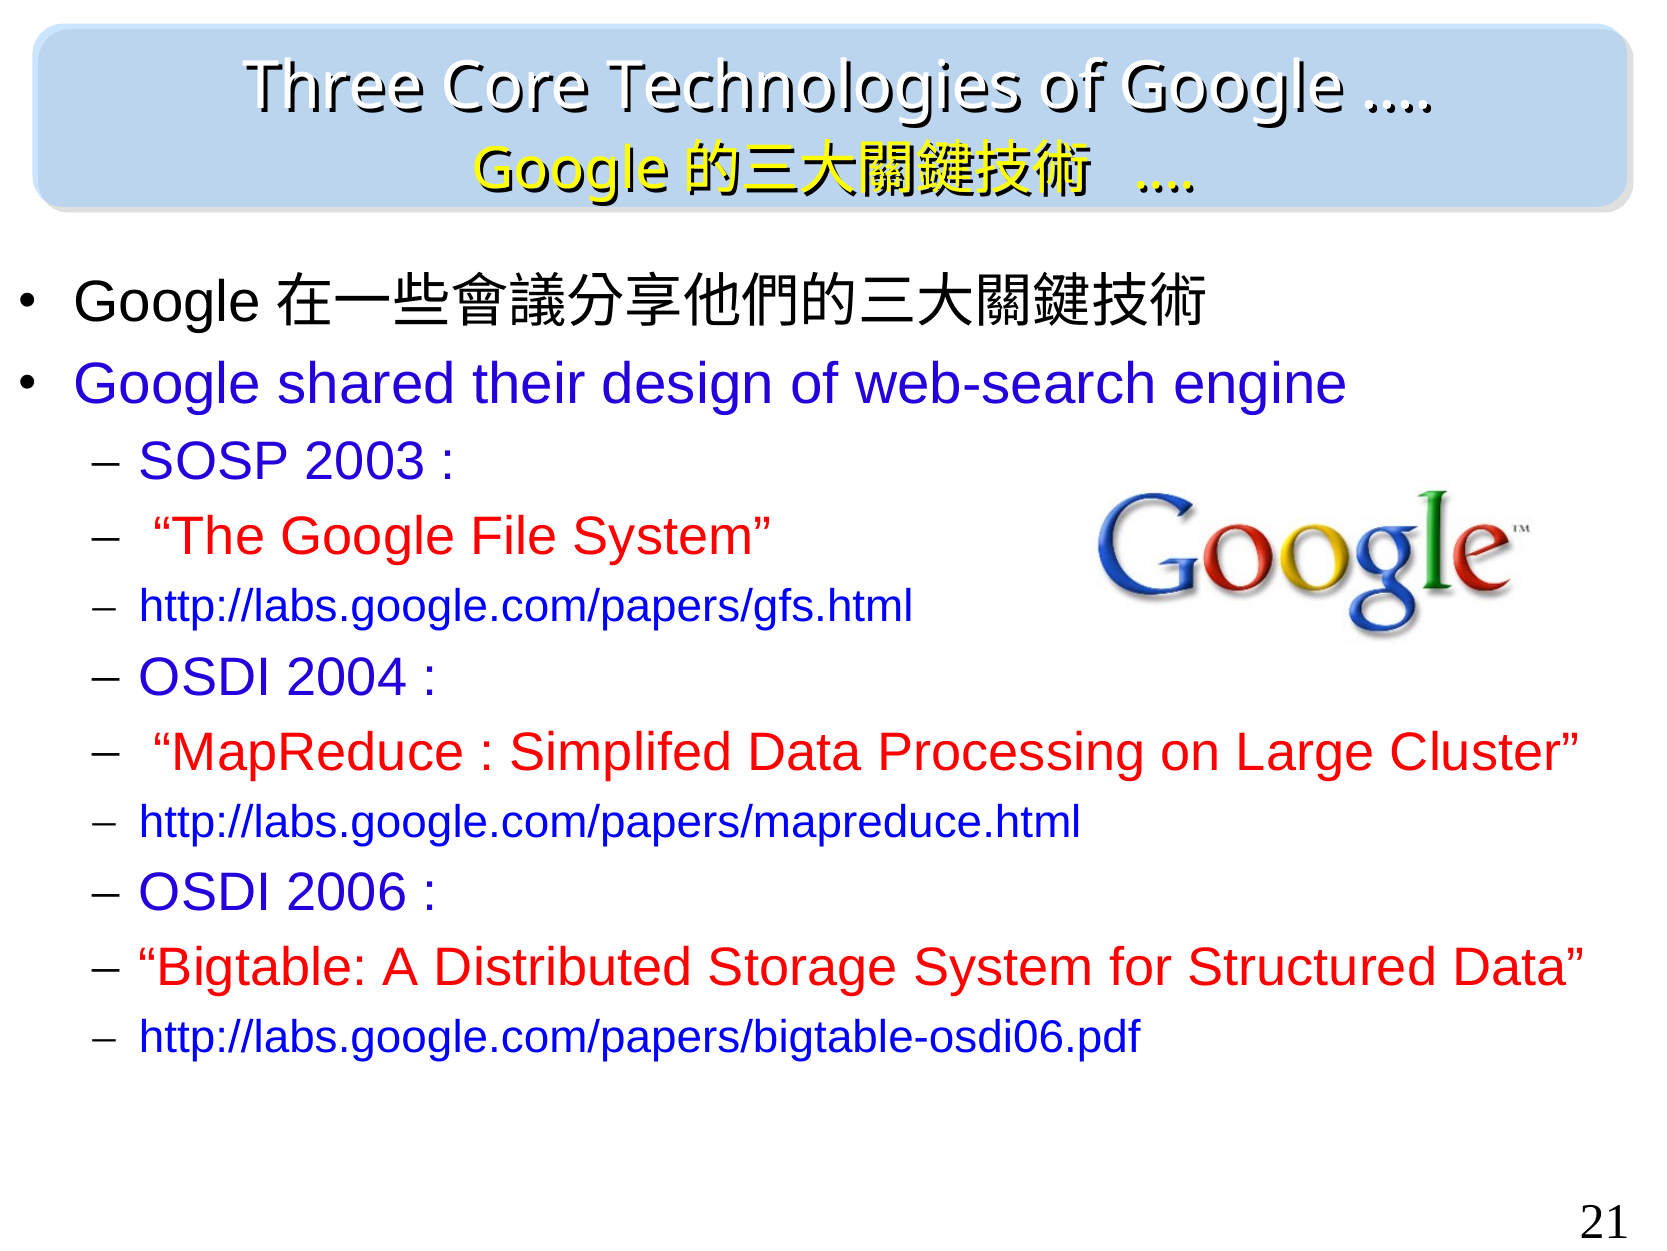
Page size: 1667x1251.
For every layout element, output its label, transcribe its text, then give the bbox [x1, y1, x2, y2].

list Google在一些會議分享他們的三大關鍵技術 Google shared their design of web-search engine SOSP 2003 : “The Google File System” http://labs.google.com/papers/gfs.html OSDI 2004 : “MapReduce : Simplifed Data Processing on Large Cluster” http://labs.google.com/papers/mapreduce.html OSDI 2006 : “Bigtable: A Distributed Storage System for Structured Data” http://labs.google.com/papers/bigtable-osdi06.pdf [17, 265, 1624, 1191]
title Three Core Technologies of Google .... Google的三大關鍵技術 .... [124, 30, 1542, 203]
text_box [32, 23, 1628, 207]
